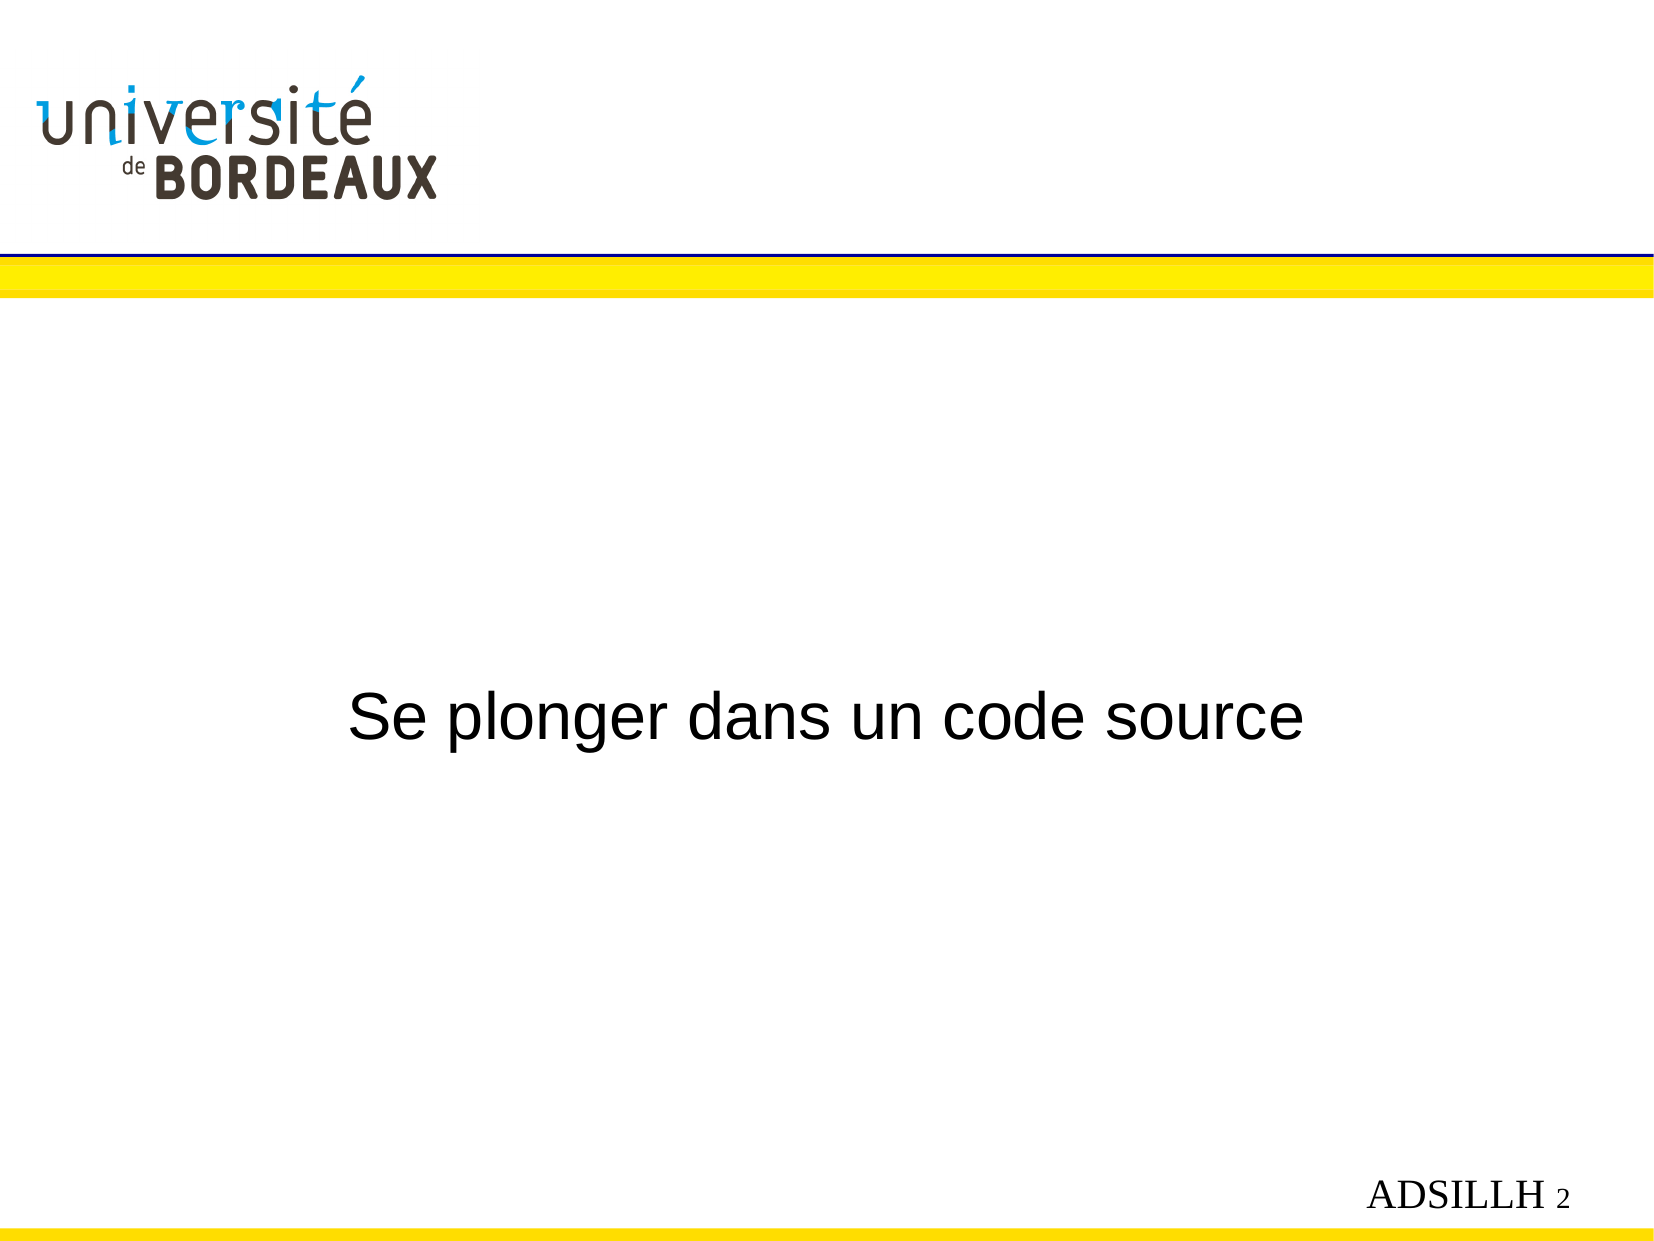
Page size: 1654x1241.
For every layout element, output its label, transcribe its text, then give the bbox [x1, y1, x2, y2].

subtitle Se plonger dans un code source [82, 307, 1571, 1126]
picture [0, 49, 480, 243]
